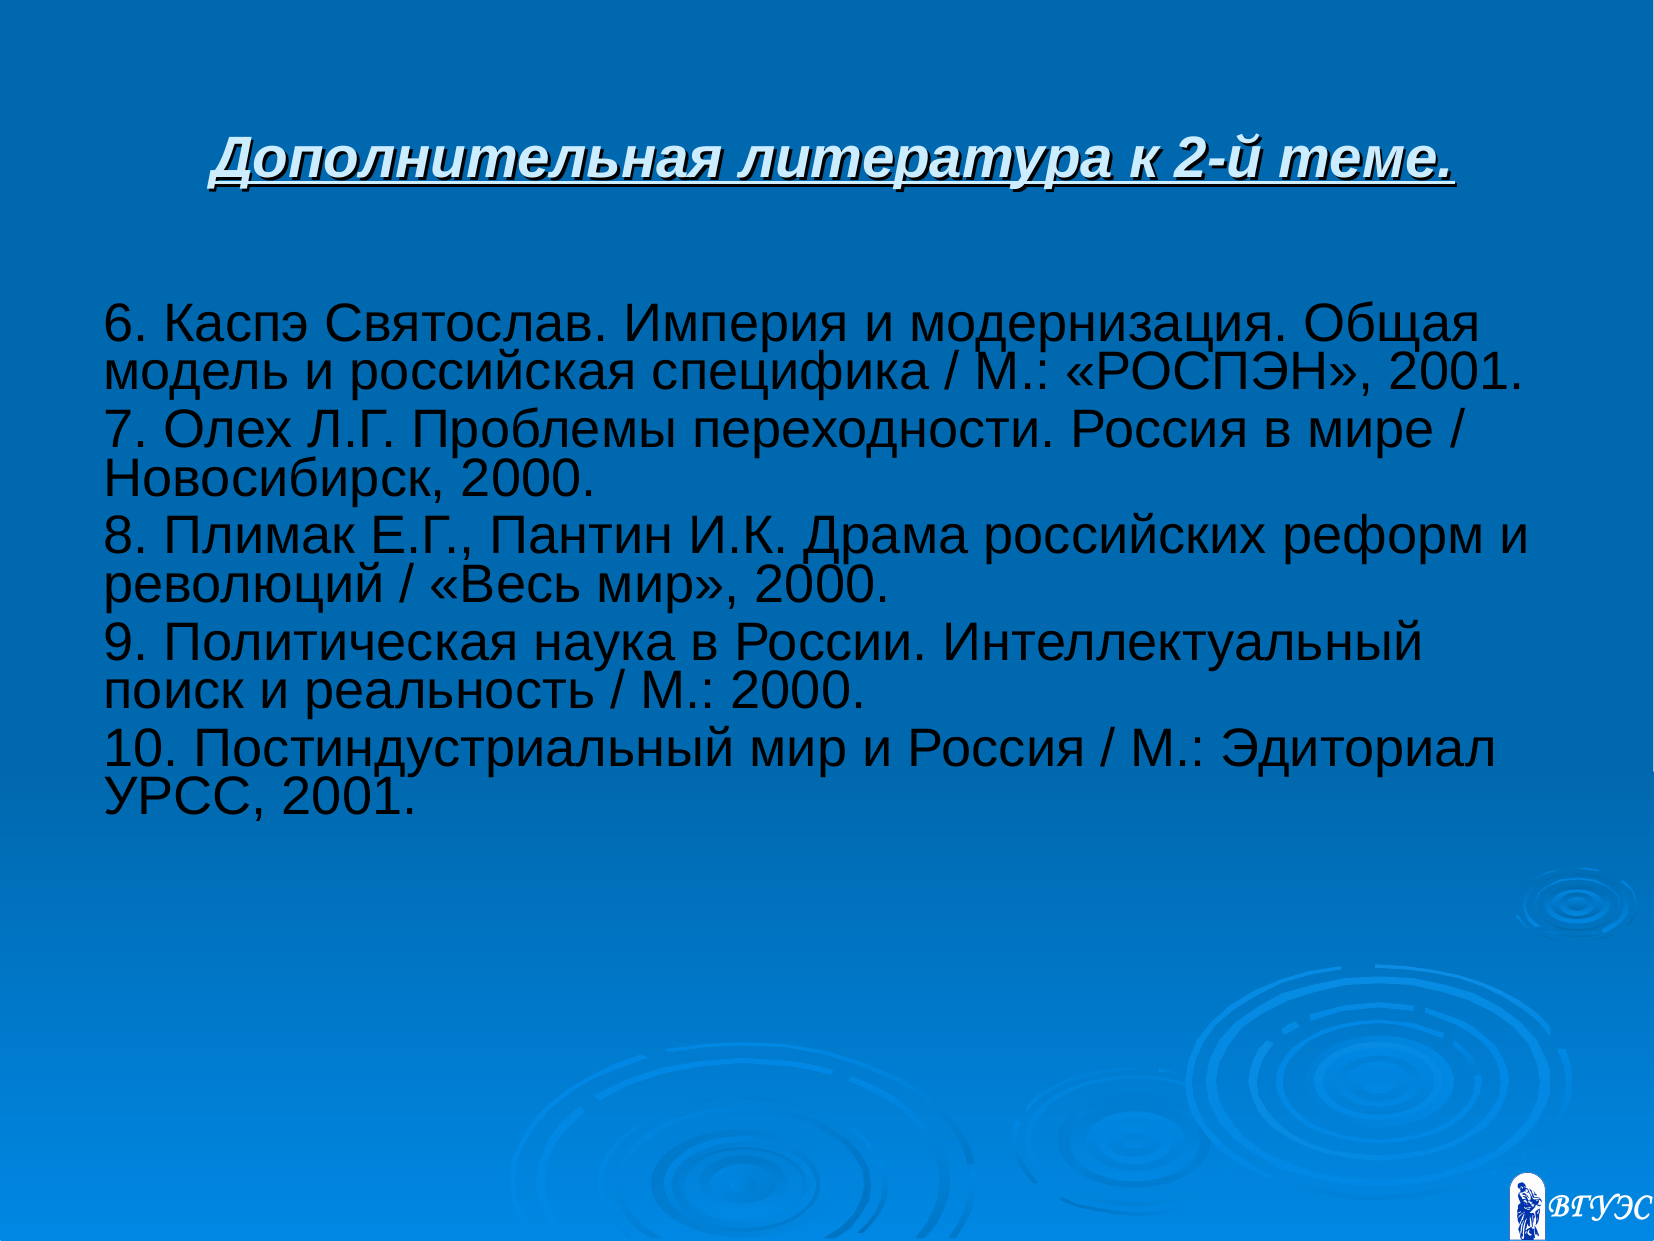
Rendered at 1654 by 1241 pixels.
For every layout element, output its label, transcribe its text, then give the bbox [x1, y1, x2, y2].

title Дополнительная литература к 2-й теме. [129, 0, 1536, 295]
picture [1509, 1172, 1654, 1241]
text_box 6. Каспэ Святослав. Империя и модернизация. Общая модель и российская специфика / М.: «РОСПЭН», 2001. 7. Олех Л.Г. Проблемы переходности. Россия в мире / Новосибирск, 2000. 8. Плимак Е.Г., Пантин И.К. Драма российских реформ и революций / «Весь мир», 2000. 9. Политическая наука в России. Интеллектуальный поиск и реальность / М.: 2000. 10. Постиндустриальный мир и Россия / М.: Эдиториал УРСС, 2001. [88, 295, 1595, 1211]
